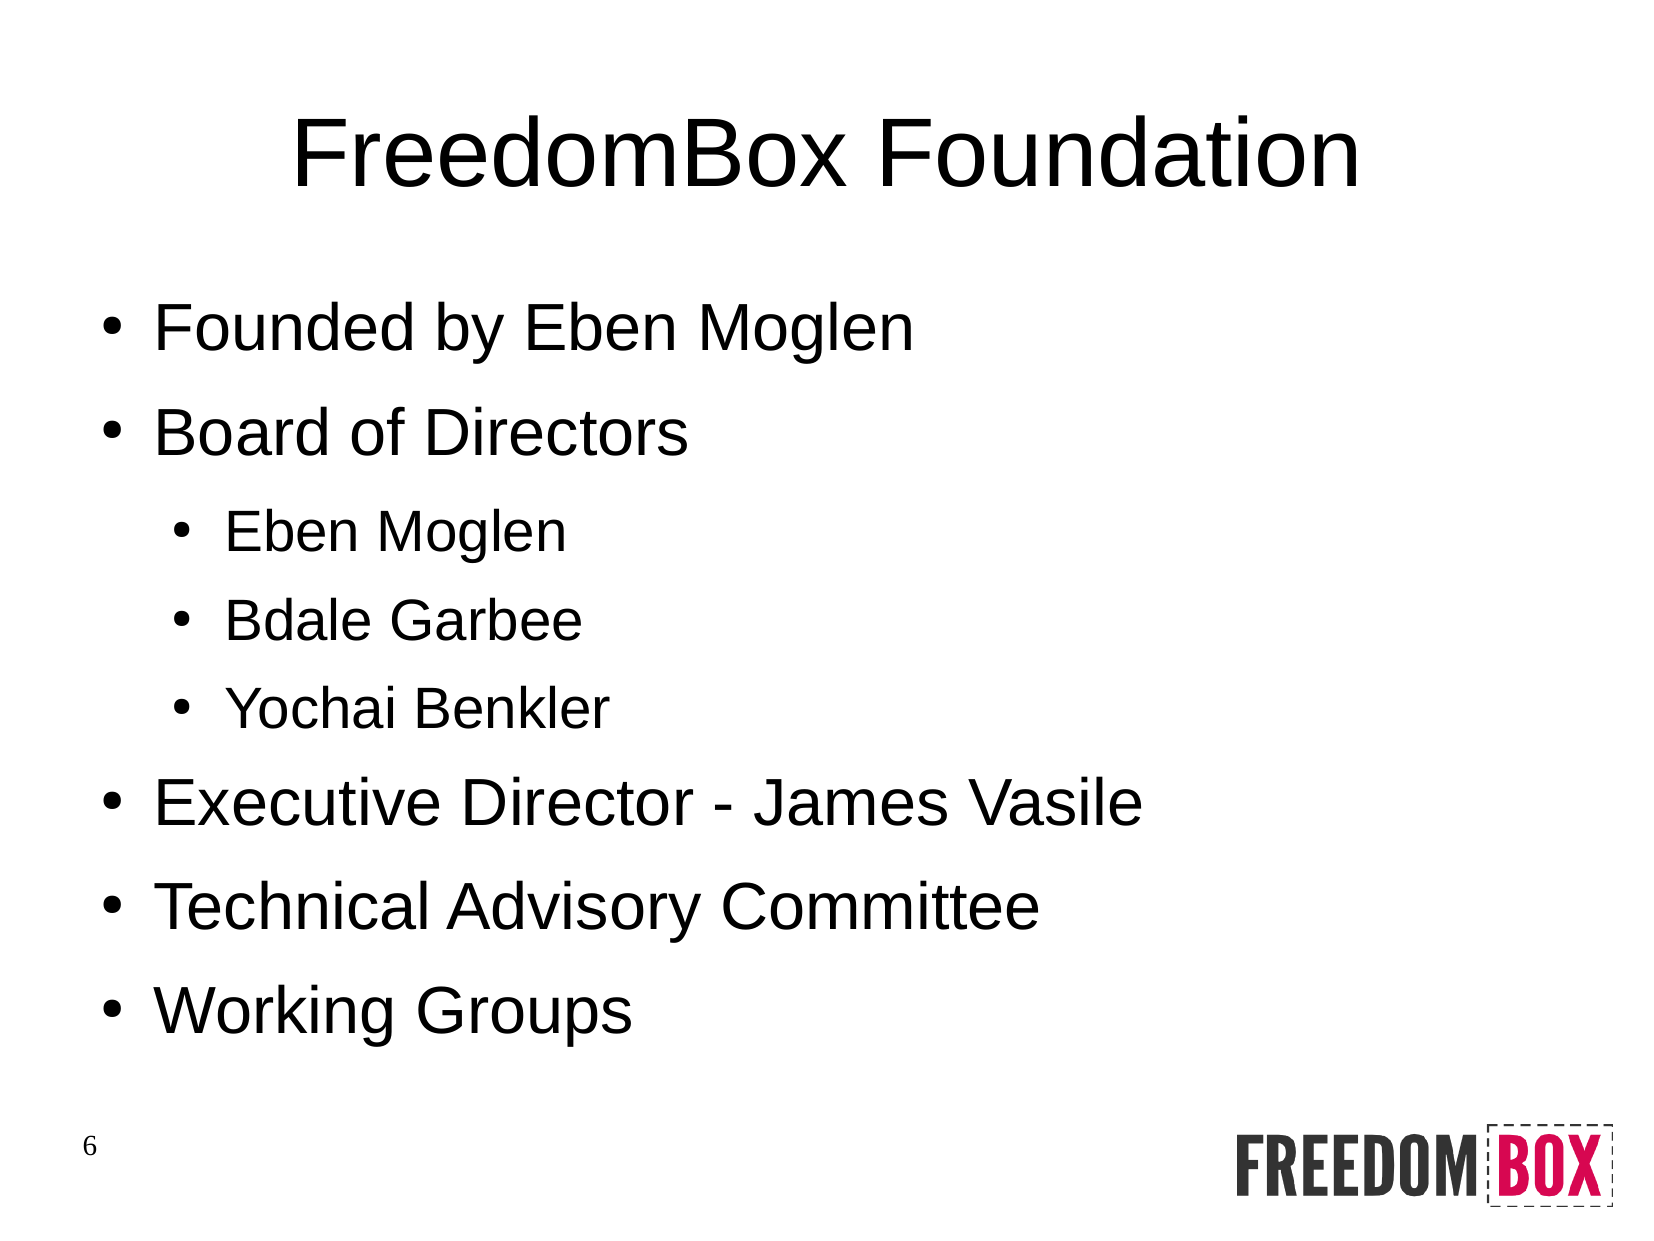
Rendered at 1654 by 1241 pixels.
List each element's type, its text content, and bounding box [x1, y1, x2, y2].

list Founded by Eben Moglen Board of Directors Eben Moglen Bdale Garbee Yochai Benkler Executive Director - James Vasile Technical Advisory Committee Working Groups [82, 290, 1571, 1109]
title FreedomBox Foundation [82, 49, 1571, 257]
picture [1237, 1124, 1613, 1207]
